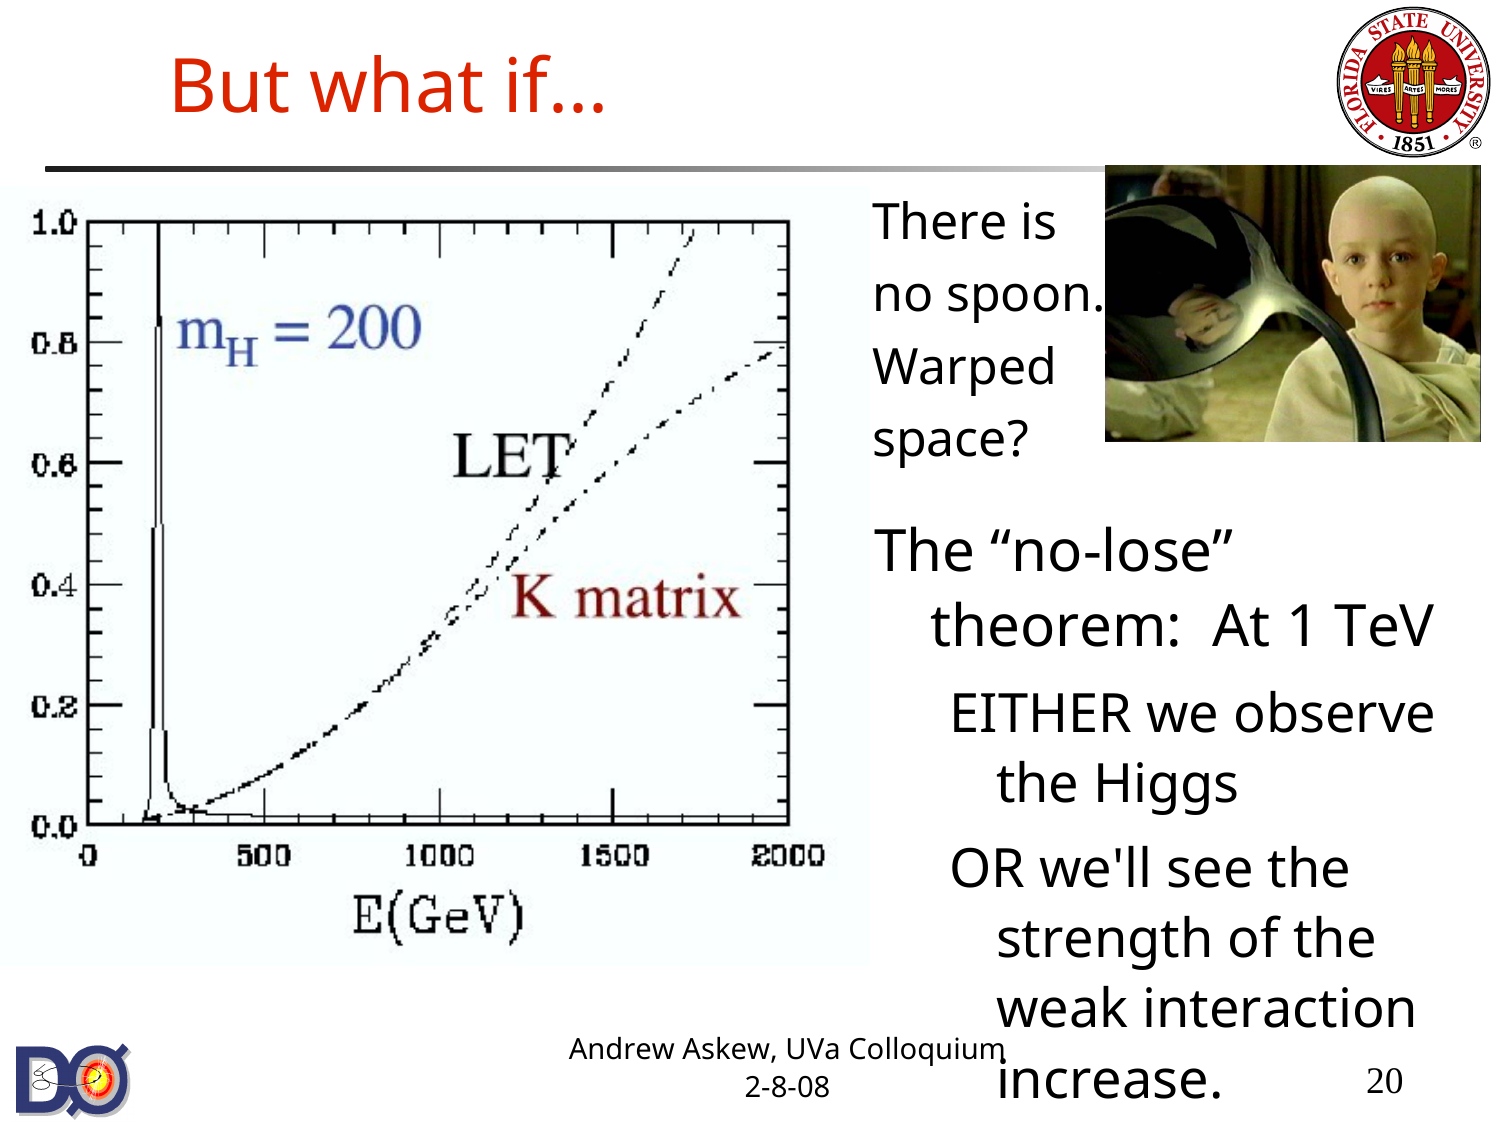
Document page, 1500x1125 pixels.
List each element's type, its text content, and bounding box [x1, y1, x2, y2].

picture [9, 1042, 134, 1122]
picture [1105, 165, 1481, 442]
text_box There is no spoon. Warped space? [872, 181, 1116, 421]
picture [0, 186, 870, 966]
title But what if... [168, 29, 1313, 137]
list The “no-lose” theorem: At 1 TeV EITHER we observe the Higgs OR we'll see the strength of the weak interaction increase. [874, 511, 1466, 1066]
picture [1335, 5, 1492, 159]
